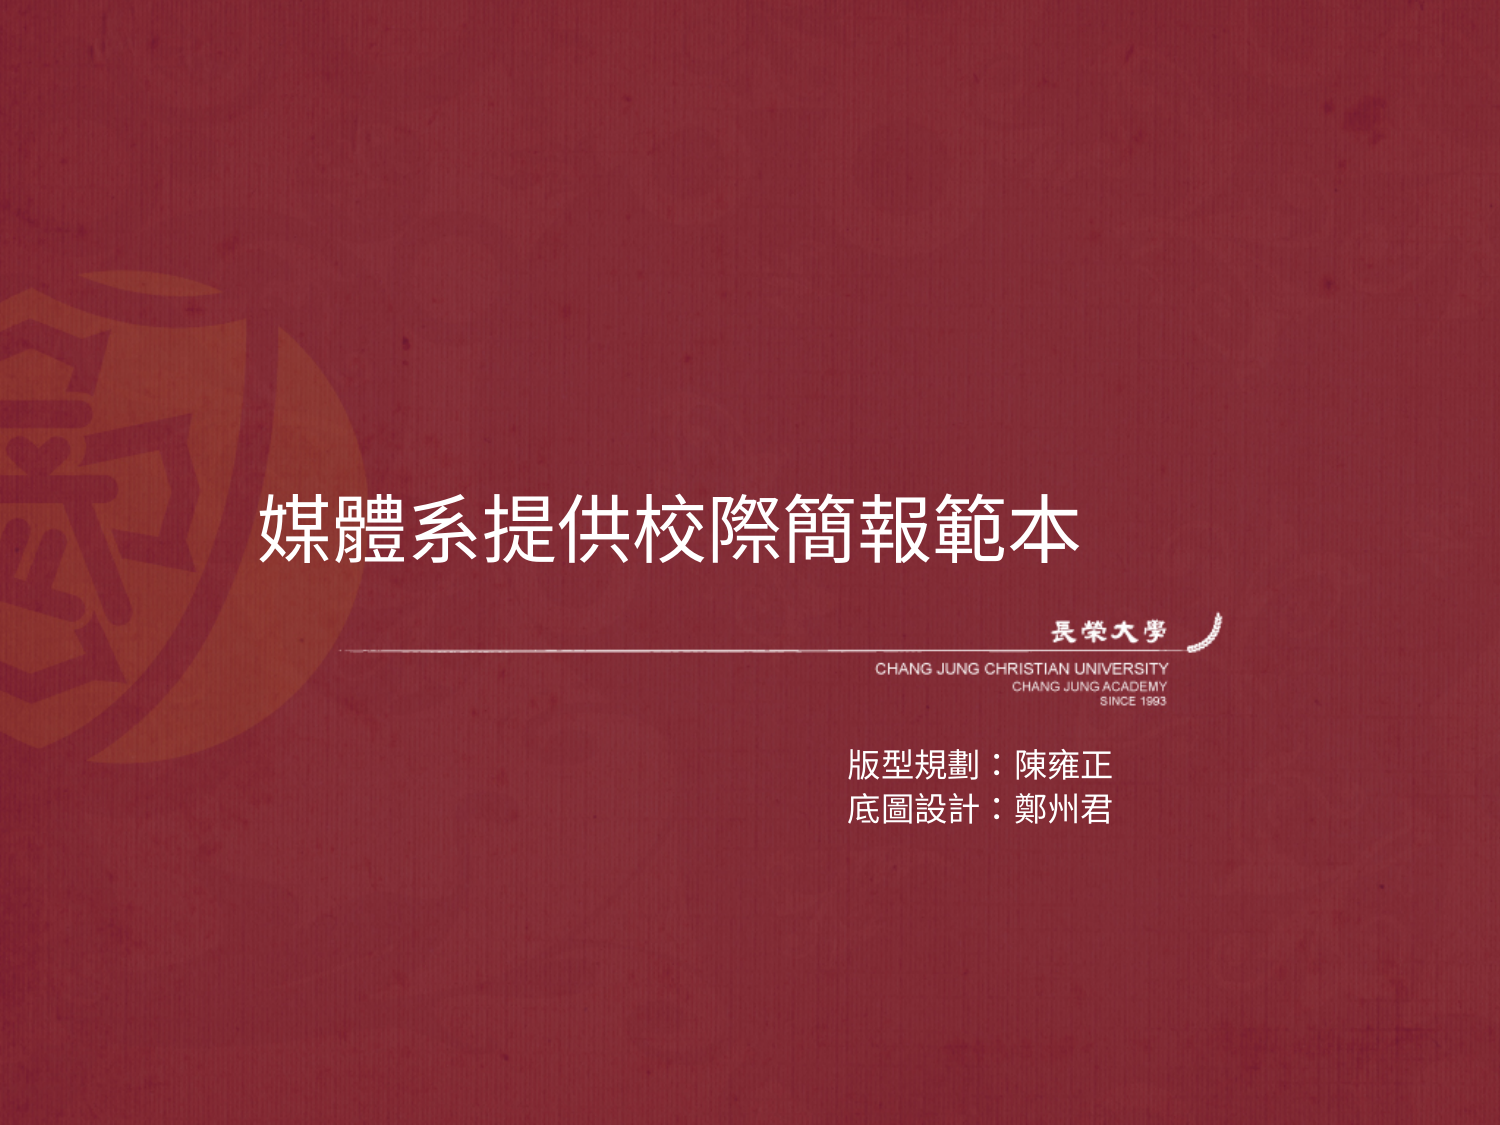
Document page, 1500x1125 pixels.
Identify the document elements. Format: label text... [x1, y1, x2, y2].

title 媒體系提供校際簡報範本 [242, 408, 1187, 646]
subtitle 版型規劃：陳雍正 底圖設計：鄭州君 [832, 736, 1182, 882]
